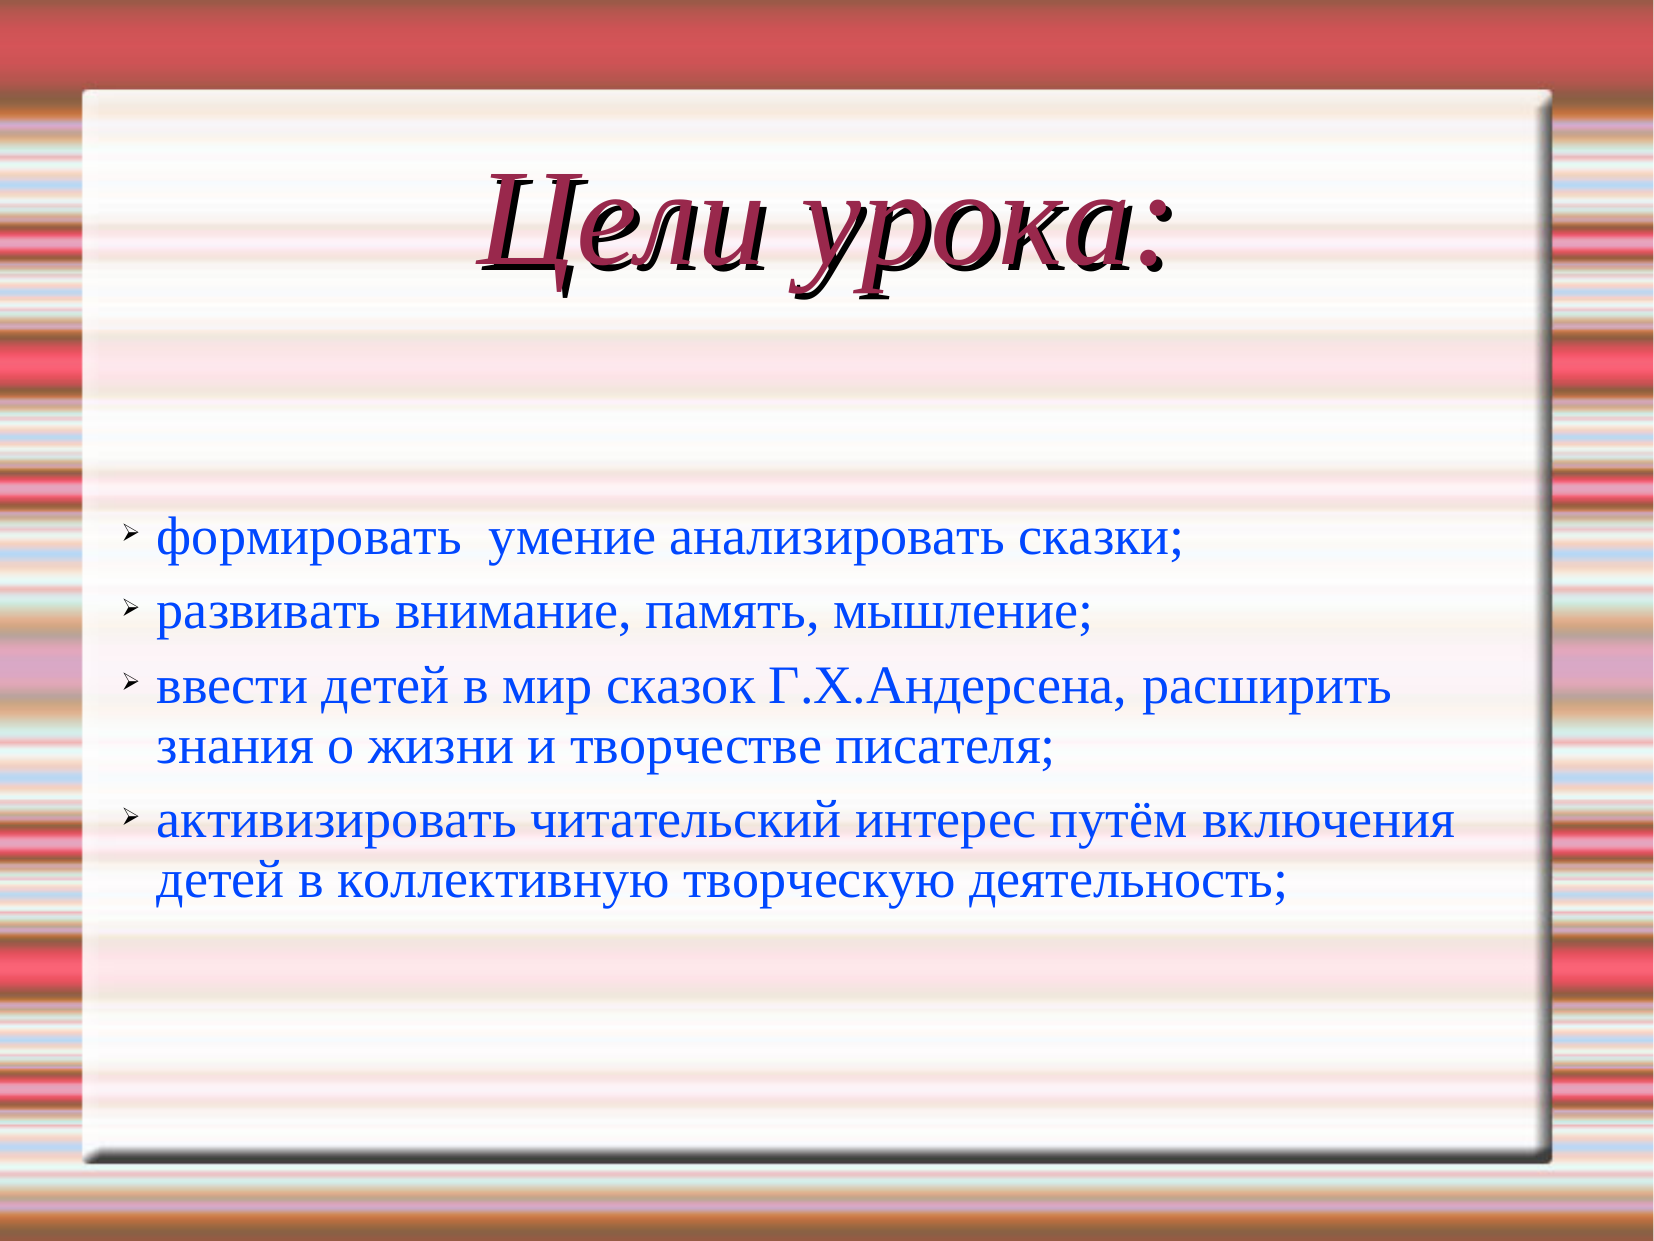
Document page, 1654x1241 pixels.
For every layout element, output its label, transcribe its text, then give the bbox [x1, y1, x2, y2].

subtitle формировать умение анализировать сказки; развивать внимание, память, мышление; ввести детей в мир сказок Г.Х.Андерсена, расширить знания о жизни и творчестве писателя; активизировать читательский интерес путём включения детей в коллективную творческую деятельность; [121, 317, 1503, 1099]
title Цели урока: [121, 114, 1534, 322]
picture [0, 0, 1654, 1241]
